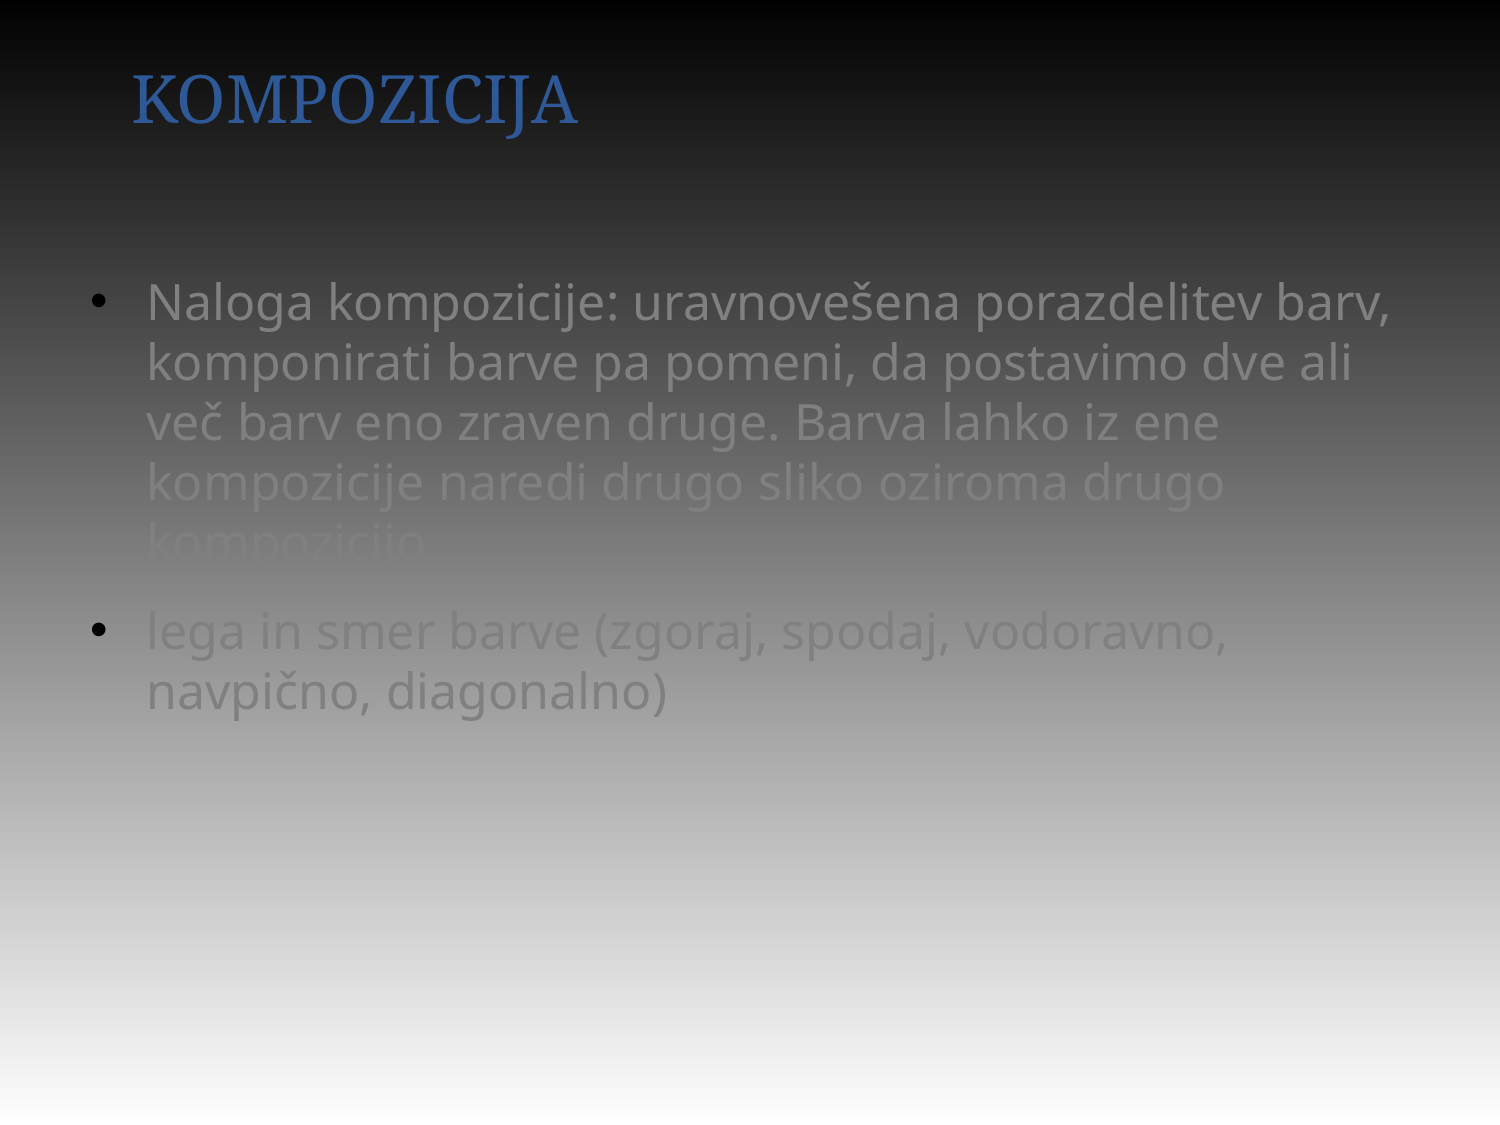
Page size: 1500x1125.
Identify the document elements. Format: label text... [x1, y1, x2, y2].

list Naloga kompozicije: uravnovešena porazdelitev barv, komponirati barve pa pomeni, da postavimo dve ali več barv eno zraven druge. Barva lahko iz ene kompozicije naredi drugo sliko oziroma drugo kompozicijo lega in smer barve (zgoraj, spodaj, vodoravno, navpično, diagonalno) [75, 262, 1425, 1005]
title KOMPOZICIJA [0, 0, 1000, 145]
